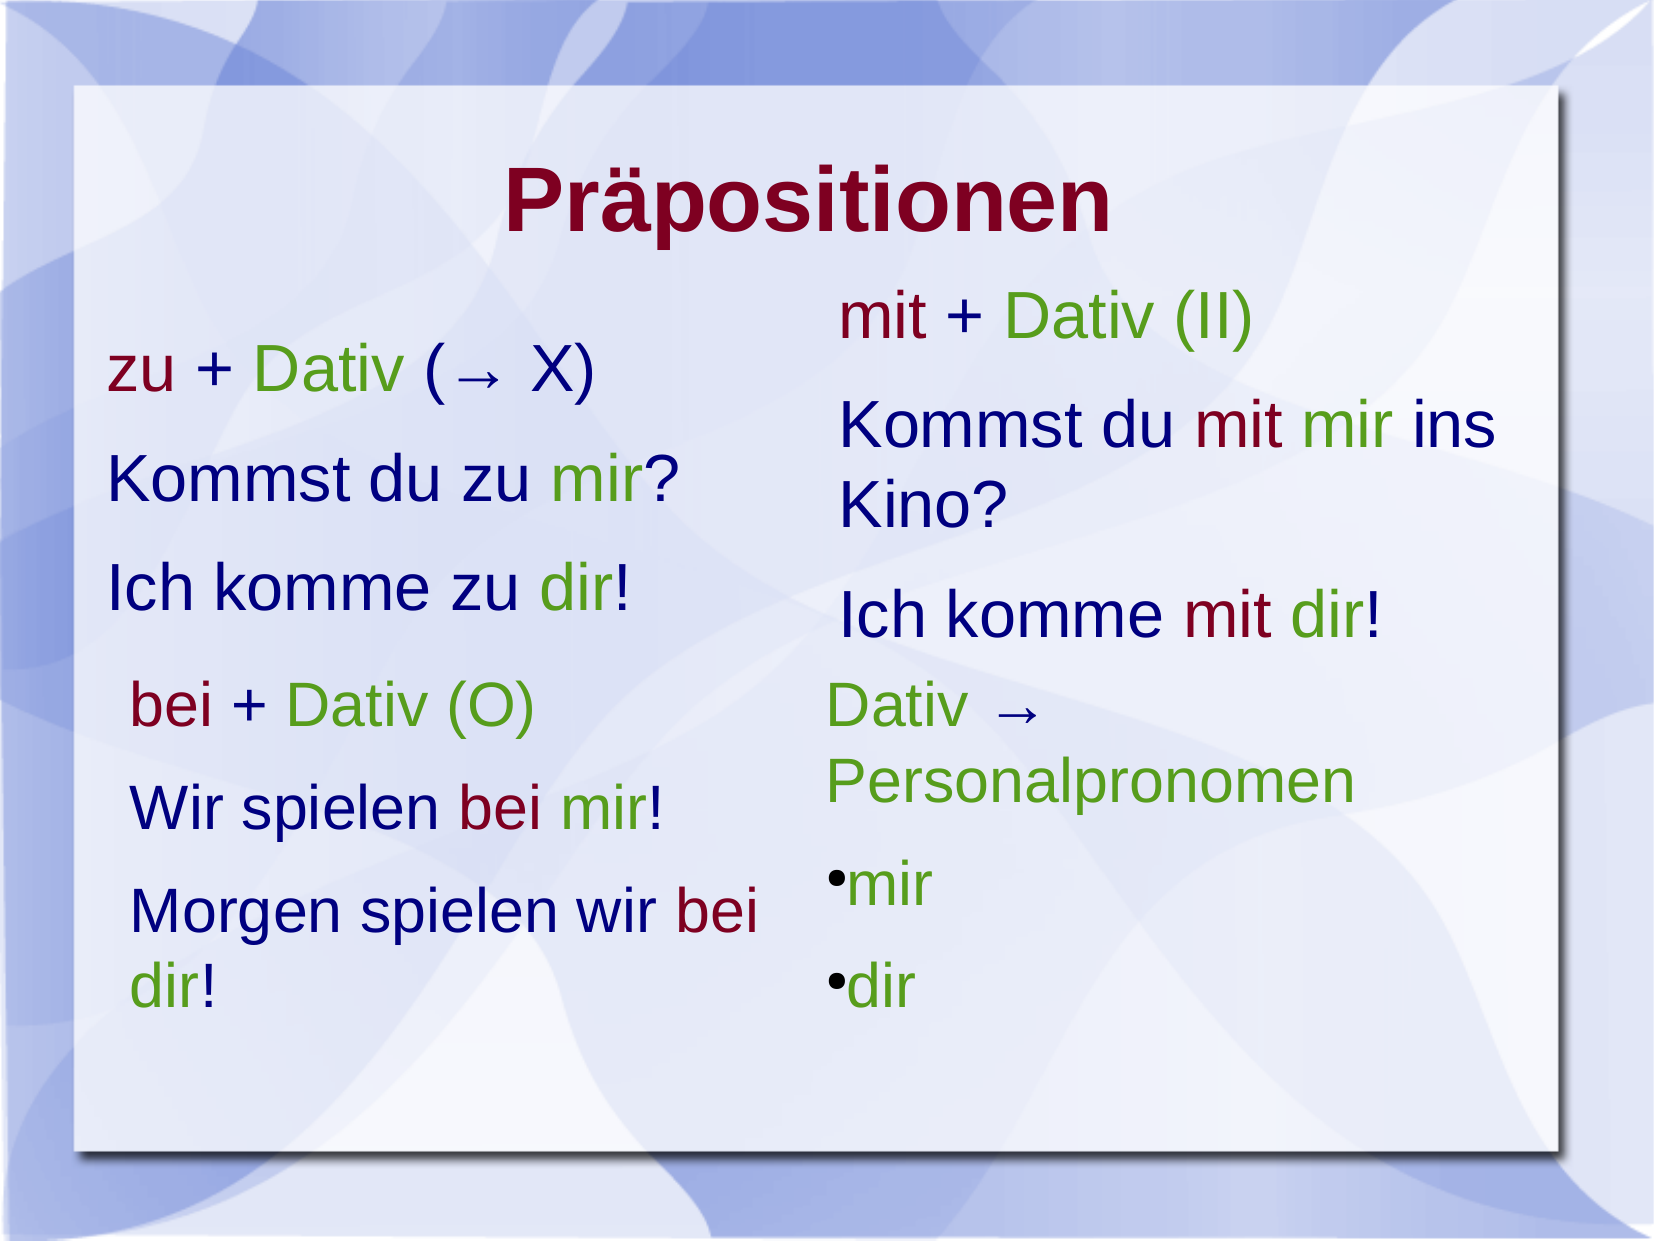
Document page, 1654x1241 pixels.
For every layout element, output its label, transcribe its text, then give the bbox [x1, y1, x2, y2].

list zu + Dativ (→ X) Kommst du zu mir? Ich komme zu dir! [106, 324, 770, 635]
list Dativ → Personalpronomen mir dir [825, 664, 1489, 1023]
list bei + Dativ (O) Wir spielen bei mir! Morgen spielen wir bei dir! [129, 664, 793, 1023]
title Präpositionen [82, 90, 1536, 298]
list mit + Dativ (II) Kommst du mit mir ins Kino? Ich komme mit dir! [838, 271, 1501, 675]
